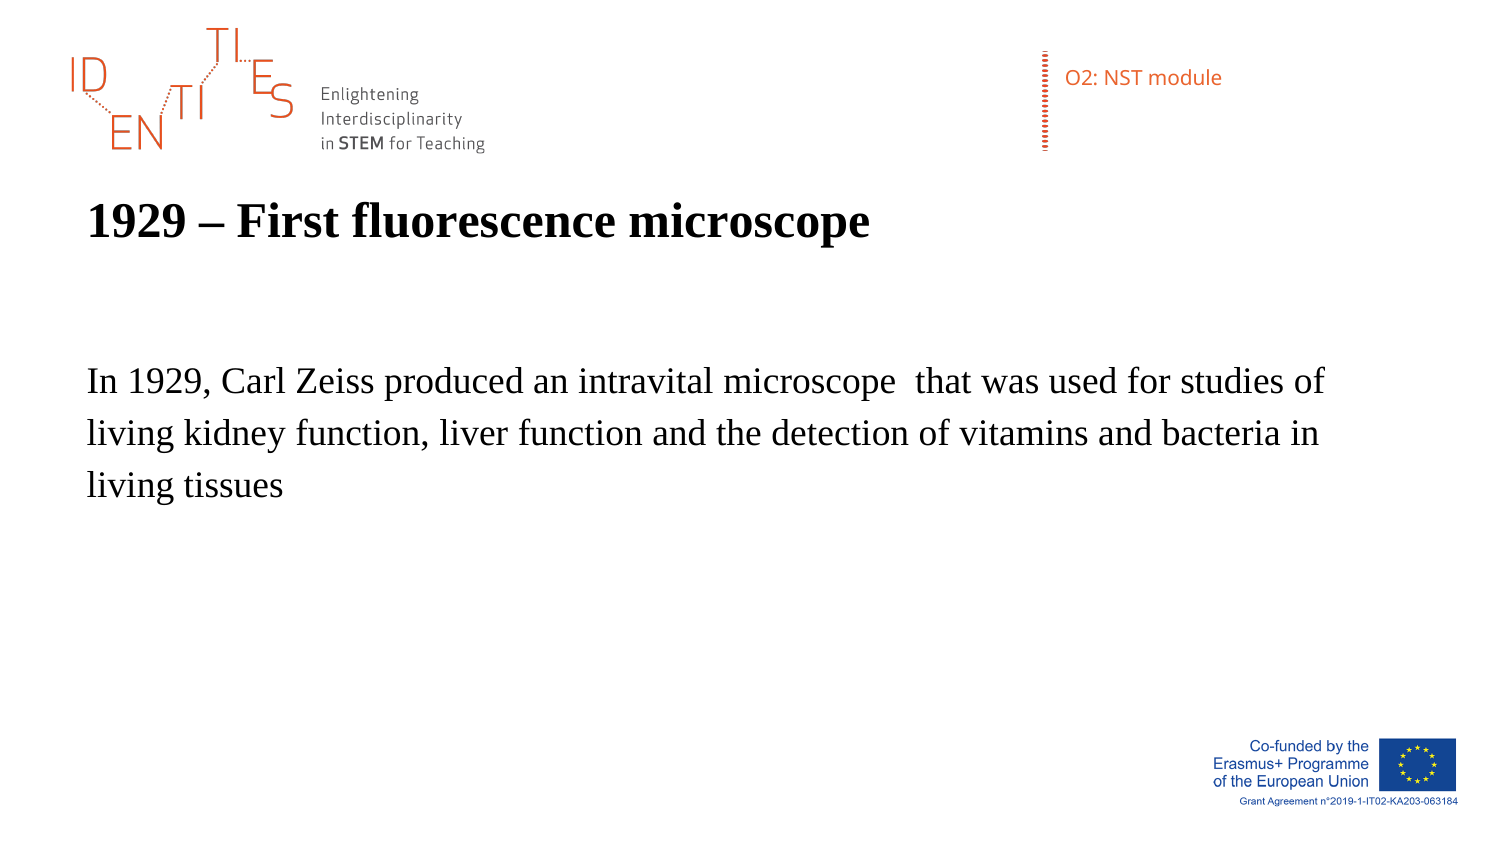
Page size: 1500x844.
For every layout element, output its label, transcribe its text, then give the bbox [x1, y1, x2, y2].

text_box O2: NST module [1051, 57, 1472, 139]
picture [1042, 51, 1051, 151]
picture [1208, 735, 1459, 810]
picture [71, 24, 485, 157]
text_box 1929 – First fluorescence microscope In 1929, Carl Zeiss produced an intravital microscope that was used for studies of living kidney function, liver function and the detection of vitamins and bacteria in living tissues [71, 163, 1427, 587]
